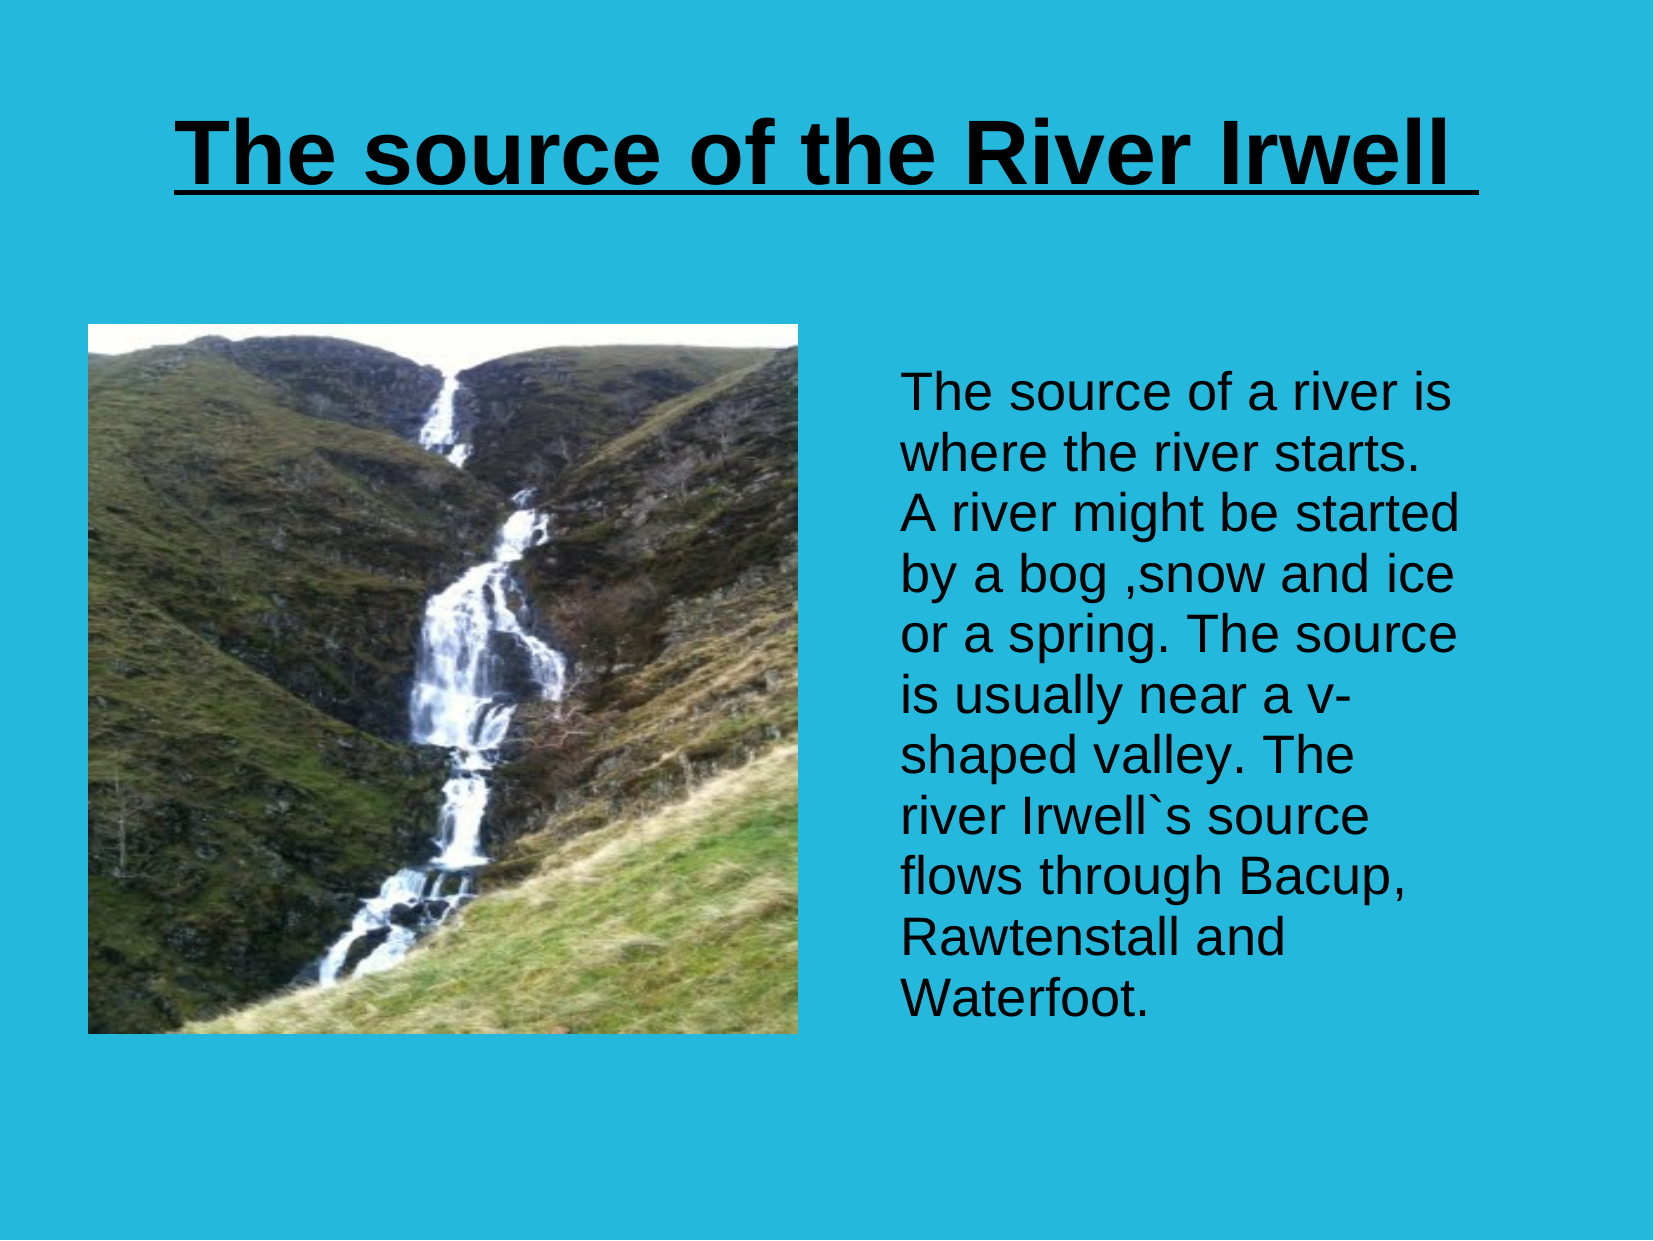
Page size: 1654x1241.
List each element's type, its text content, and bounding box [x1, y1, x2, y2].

title The source of the River Irwell [82, 49, 1571, 257]
text_box The source of a river is where the river starts. A river might be started by a bog ,snow and ice or a spring. The source is usually near a v-shaped valley. The river Irwell`s source flows through Bacup, Rawtenstall and Waterfoot. [885, 354, 1477, 1096]
picture [88, 324, 798, 1034]
